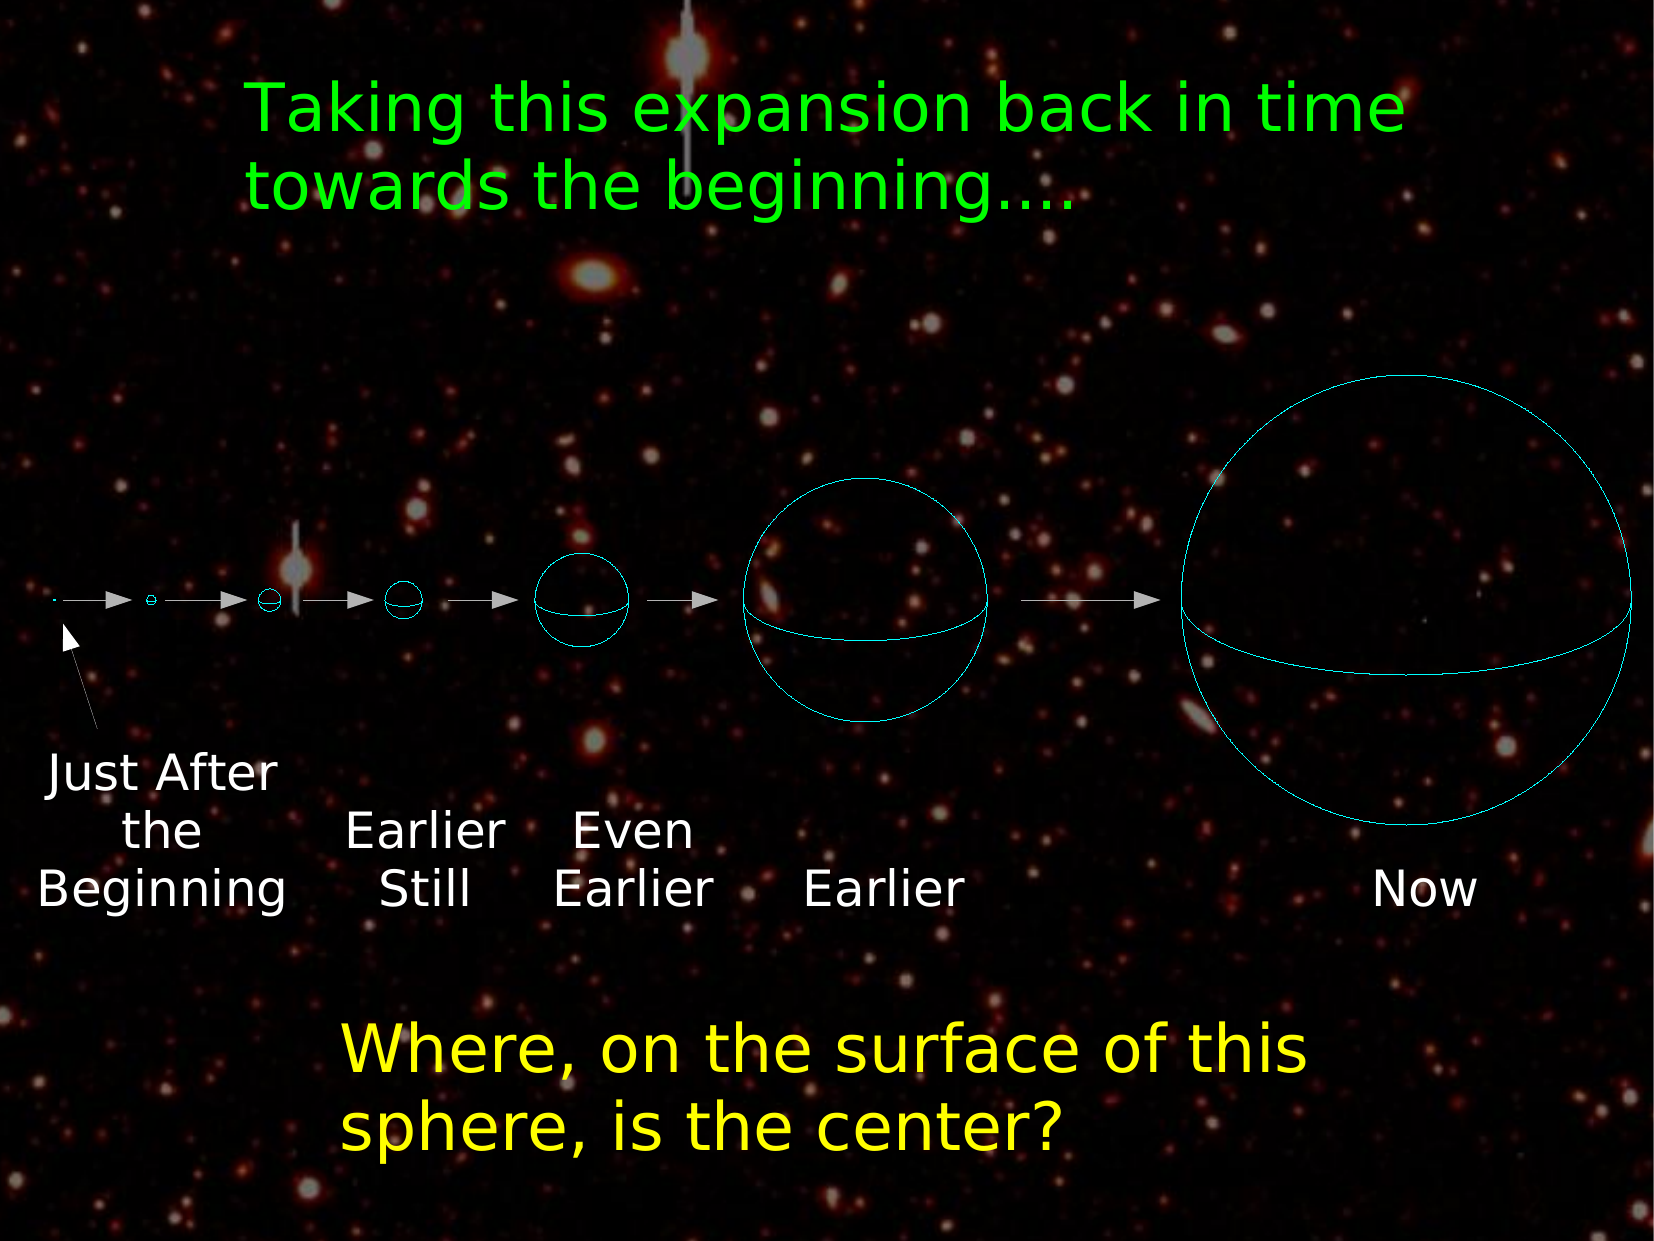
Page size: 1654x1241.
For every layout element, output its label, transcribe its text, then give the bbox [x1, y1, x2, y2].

text_box Earlier [802, 860, 965, 919]
text_box Earlier Still [344, 802, 507, 919]
text_box Even Earlier [552, 802, 715, 919]
text_box Where, on the surface of this sphere, is the center? [339, 1010, 1314, 1167]
text_box Taking this expansion back in time towards the beginning.... [244, 69, 1409, 226]
text_box Just After the Beginning [36, 744, 289, 919]
picture [0, 0, 1654, 1241]
text_box Now [1371, 860, 1481, 919]
